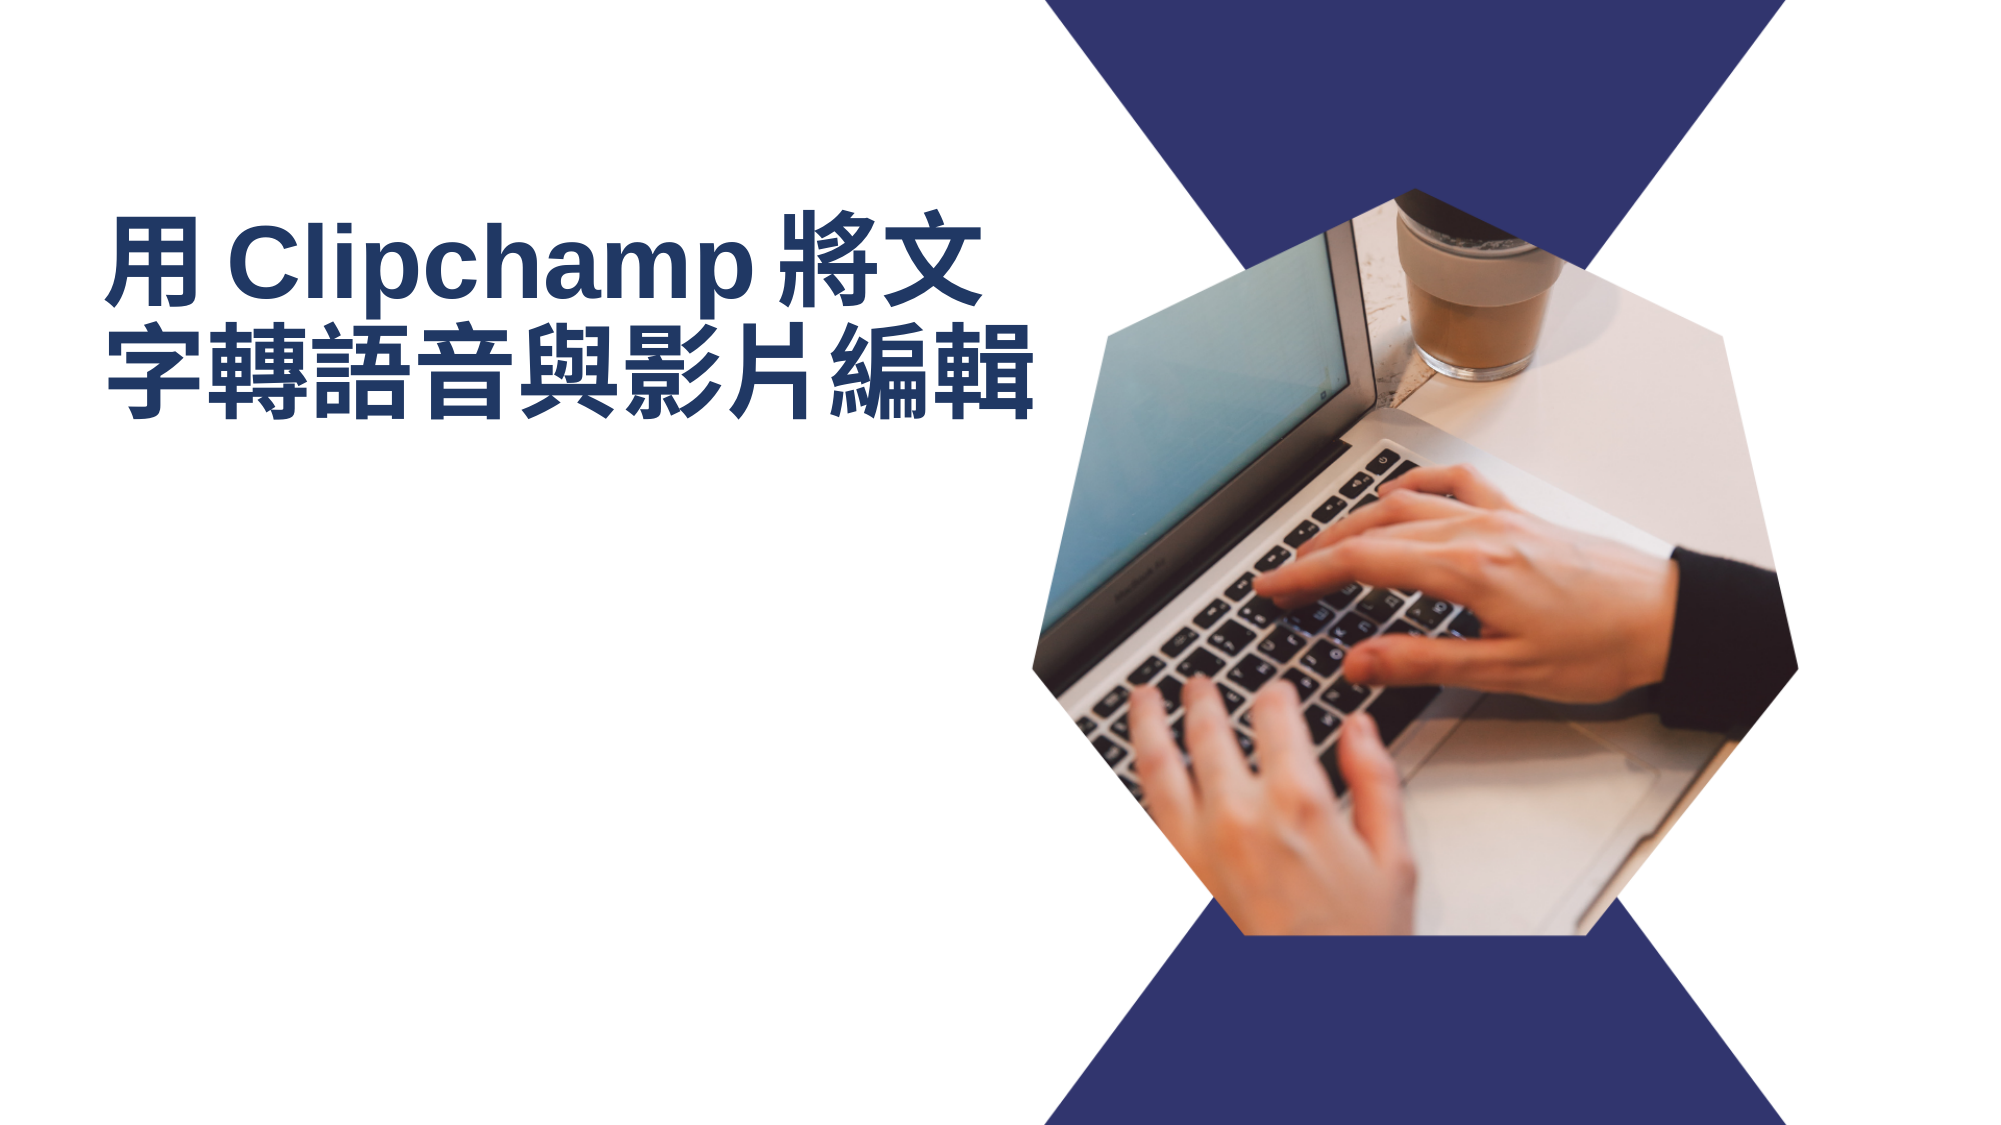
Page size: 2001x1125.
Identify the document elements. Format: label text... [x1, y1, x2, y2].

picture [0, 0, 2001, 1125]
title 用Clipchamp將文字轉語音與影片編輯 [87, 86, 1053, 441]
